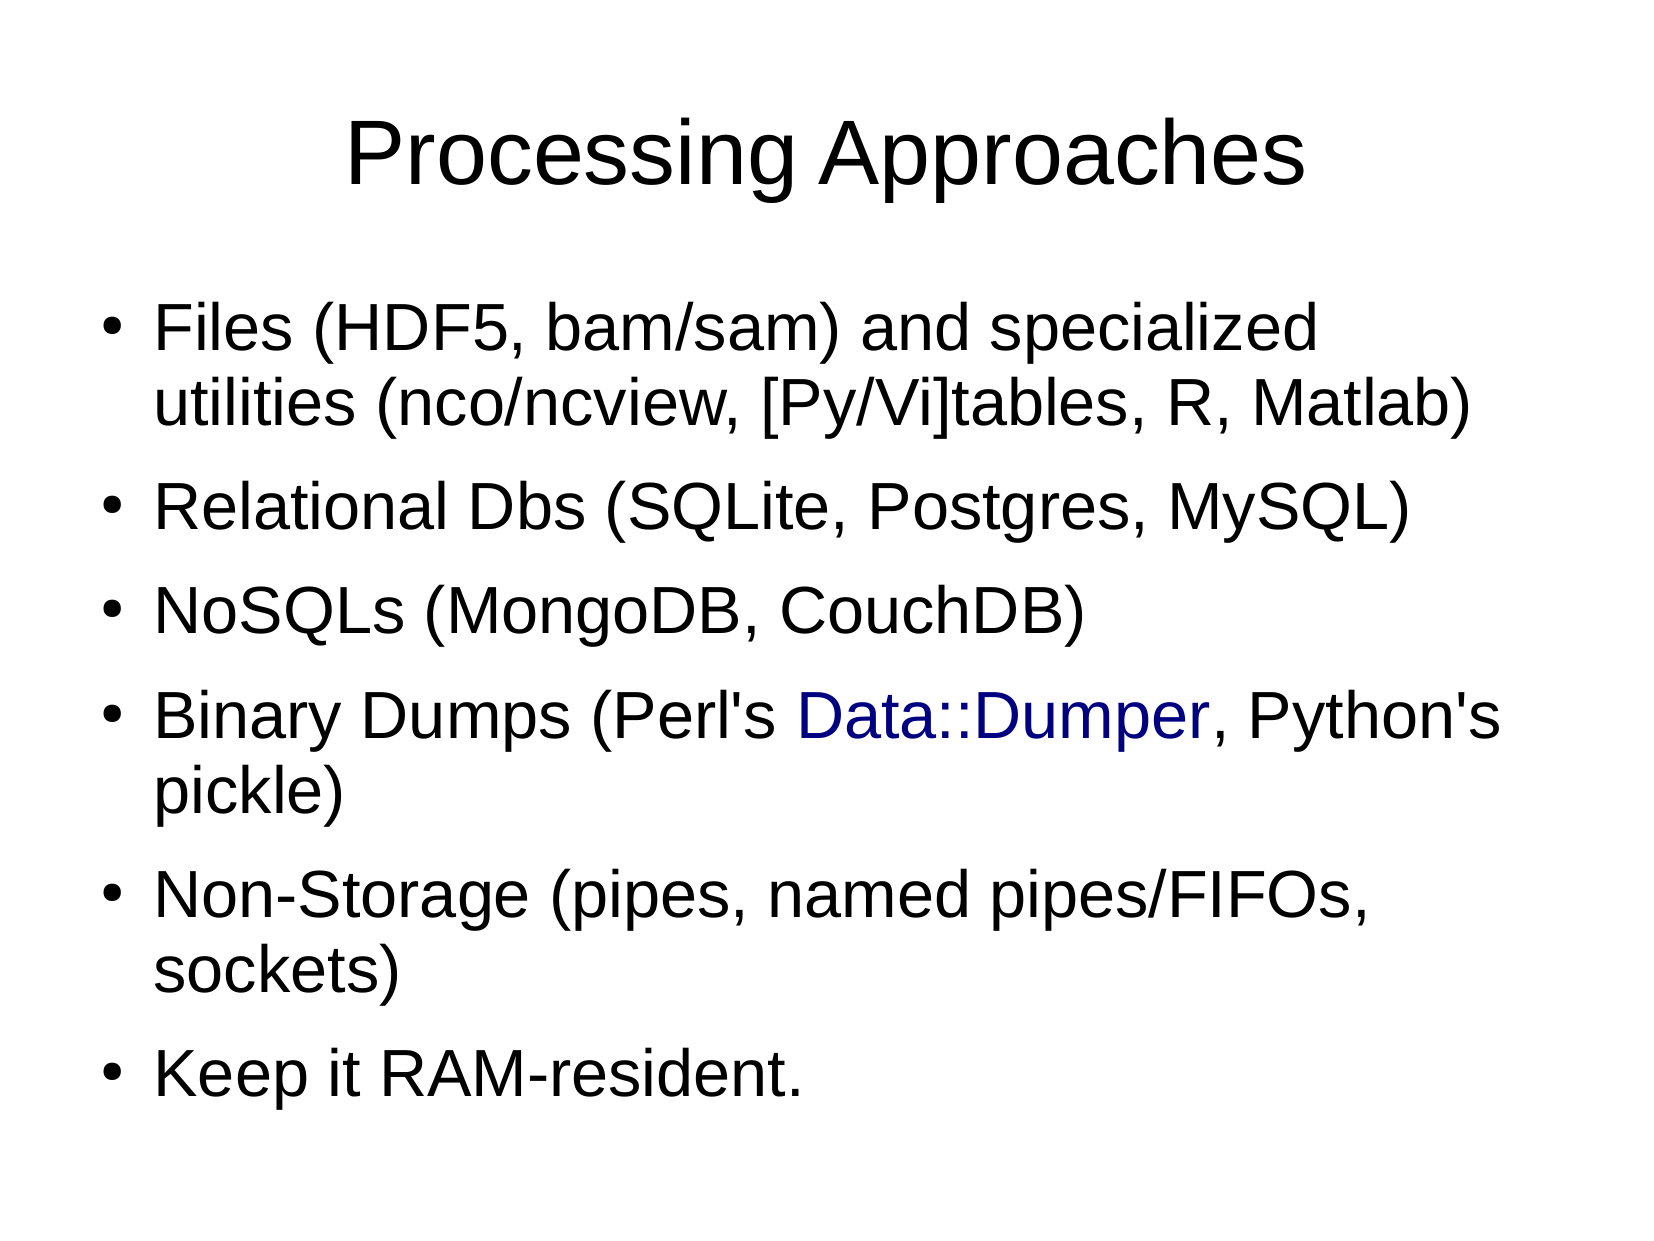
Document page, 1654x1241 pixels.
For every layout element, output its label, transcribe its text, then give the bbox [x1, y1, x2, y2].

list Files (HDF5, bam/sam) and specialized utilities (nco/ncview, [Py/Vi]tables, R, Matlab) Relational Dbs (SQLite, Postgres, MySQL) NoSQLs (MongoDB, CouchDB) Binary Dumps (Perl's Data::Dumper, Python's pickle) Non-Storage (pipes, named pipes/FIFOs, sockets) Keep it RAM-resident. [82, 290, 1538, 1126]
title Processing Approaches [82, 49, 1571, 257]
